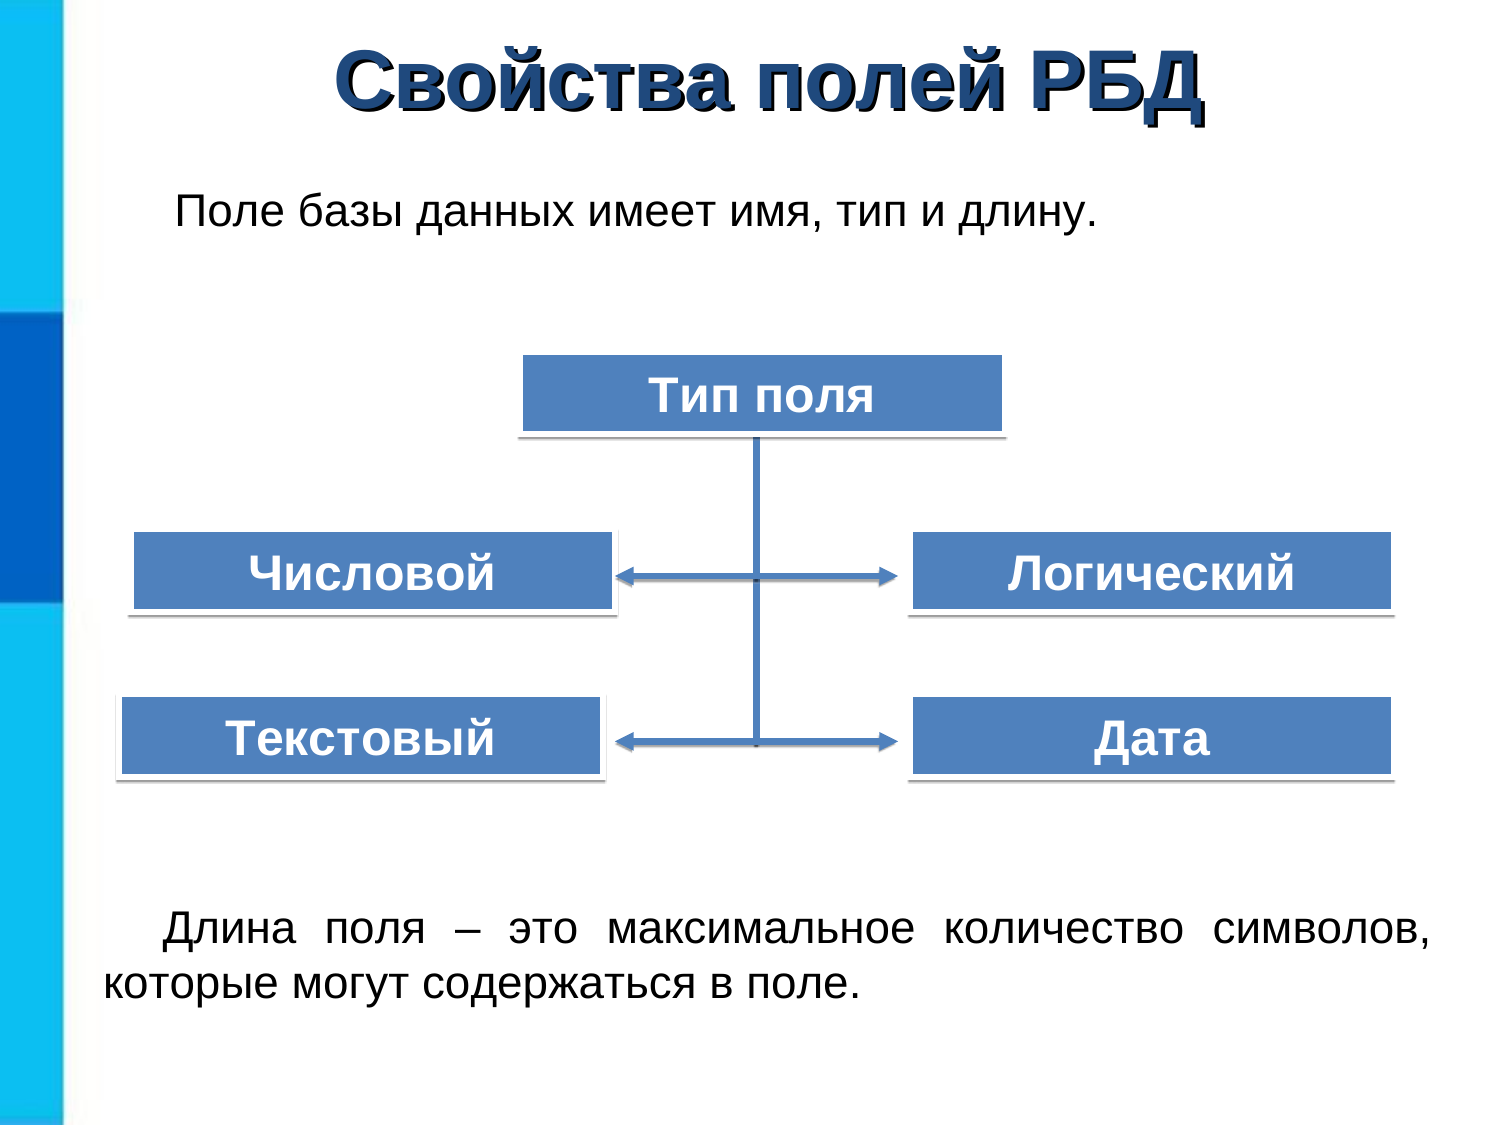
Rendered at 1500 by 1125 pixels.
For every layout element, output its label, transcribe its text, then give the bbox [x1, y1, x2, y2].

text_box Текстовый [118, 694, 604, 778]
text_box Тип поля [520, 351, 1005, 435]
text_box Дата [910, 694, 1395, 778]
text_box Поле базы данных имеет имя, тип и длину. [100, 172, 1366, 244]
text_box Логический [910, 528, 1395, 612]
picture [0, 0, 1500, 1125]
text_box Числовой [130, 528, 615, 612]
text_box Длина поля – это максимальное количество символов, которые могут содержаться в поле. [88, 890, 1447, 1016]
text_box Свойства полей РБД [112, 30, 1425, 138]
